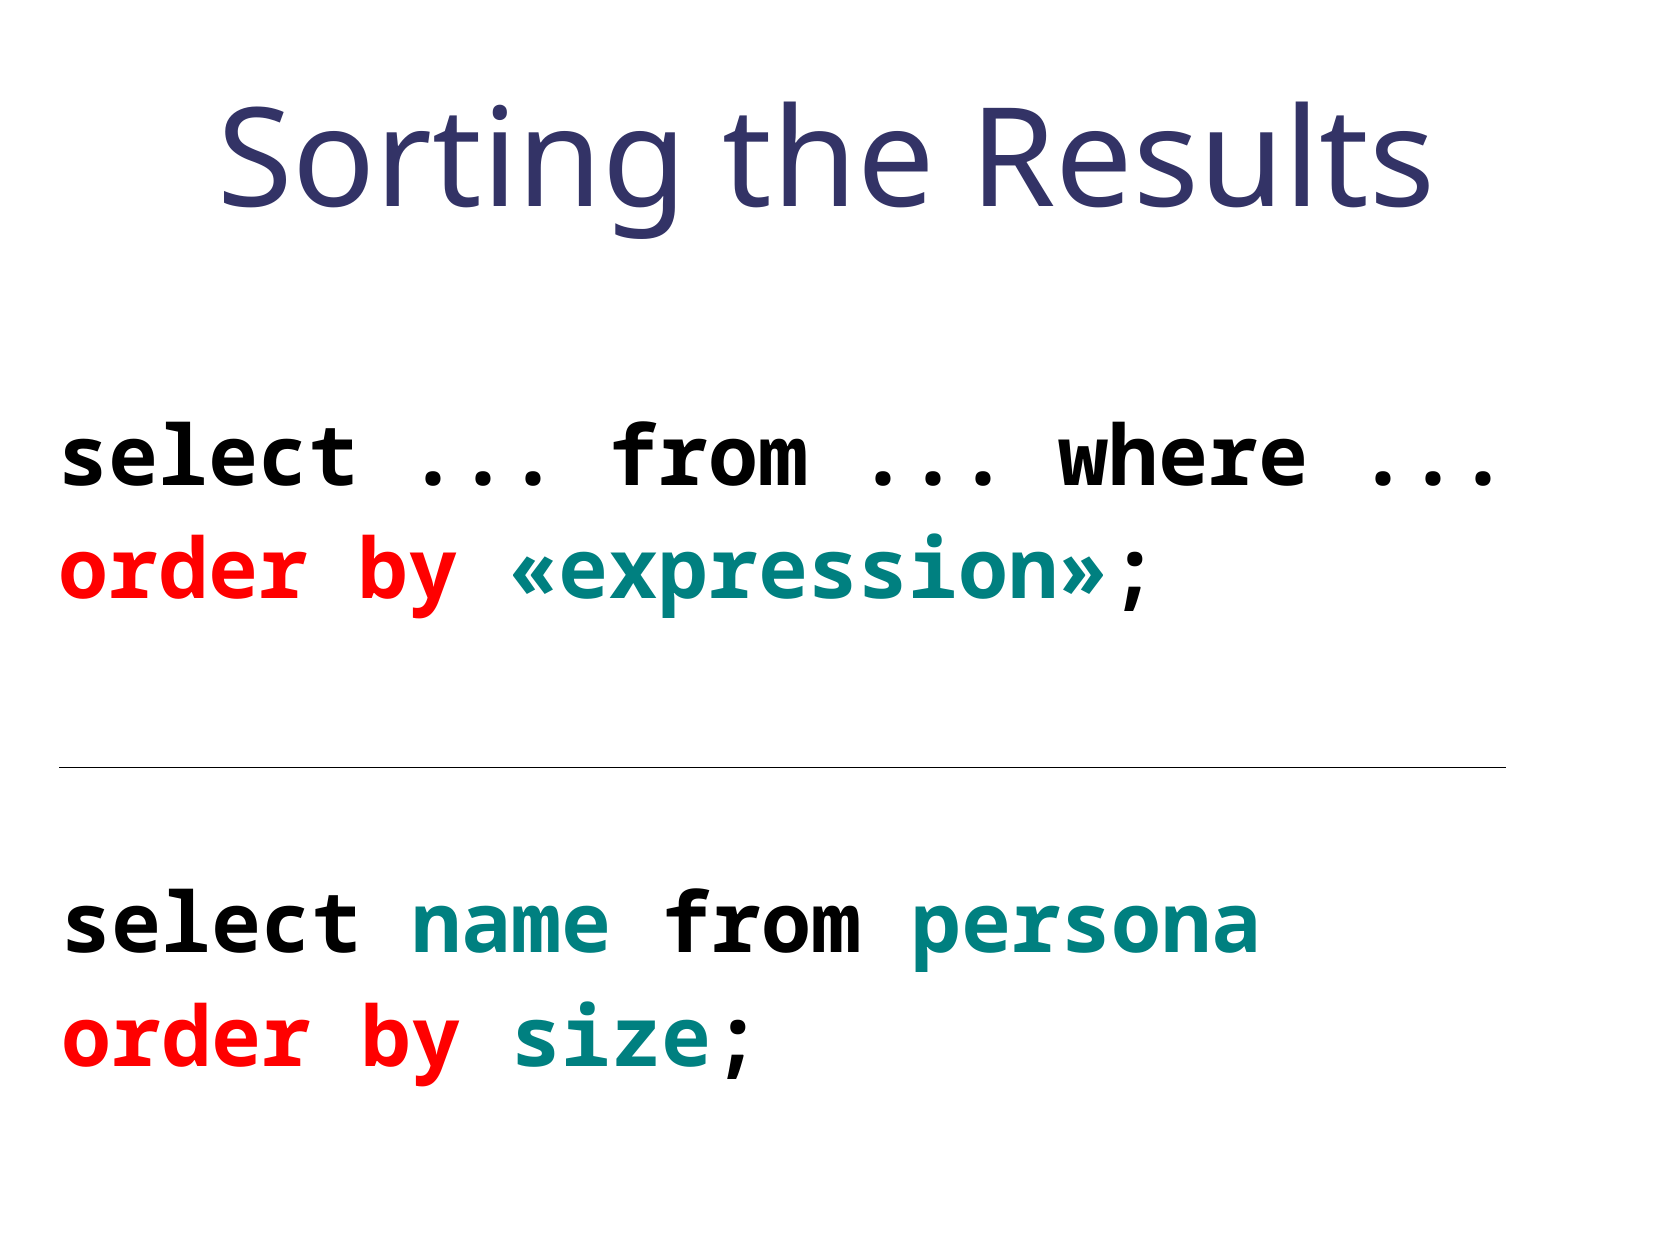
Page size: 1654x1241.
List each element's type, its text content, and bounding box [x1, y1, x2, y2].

text_box select name from persona order by size; [61, 881, 1565, 1074]
subtitle select ... from ... where ... order by «expression»; [59, 413, 1597, 606]
title Sorting the Results [82, 56, 1571, 250]
